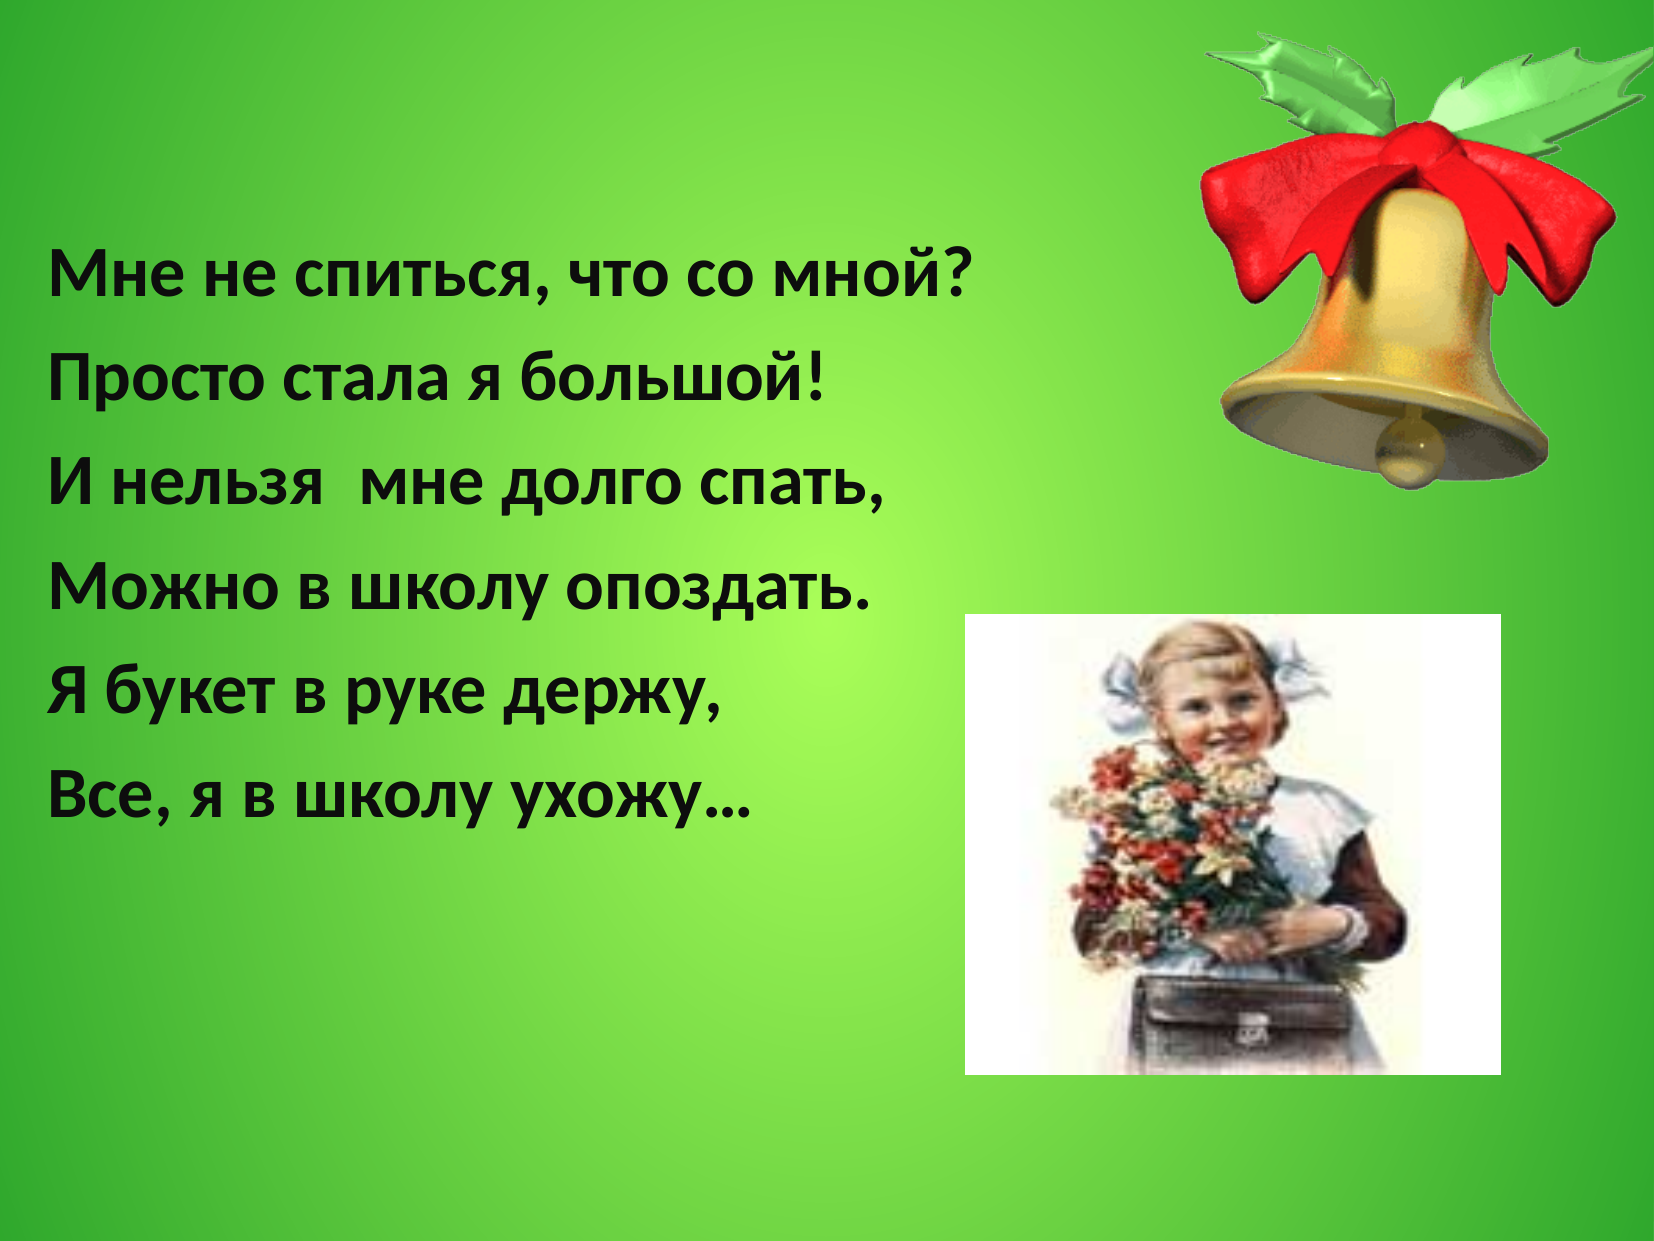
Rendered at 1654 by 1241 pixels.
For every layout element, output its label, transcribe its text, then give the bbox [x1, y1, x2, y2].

list Мне не спиться, что со мной? Просто стала я большой! И нельзя мне долго спать, Можно в школу опоздать. Я букет в руке держу, Все, я в школу ухожу… [47, 242, 1205, 851]
picture [1145, 0, 1654, 547]
picture [965, 614, 1501, 1075]
